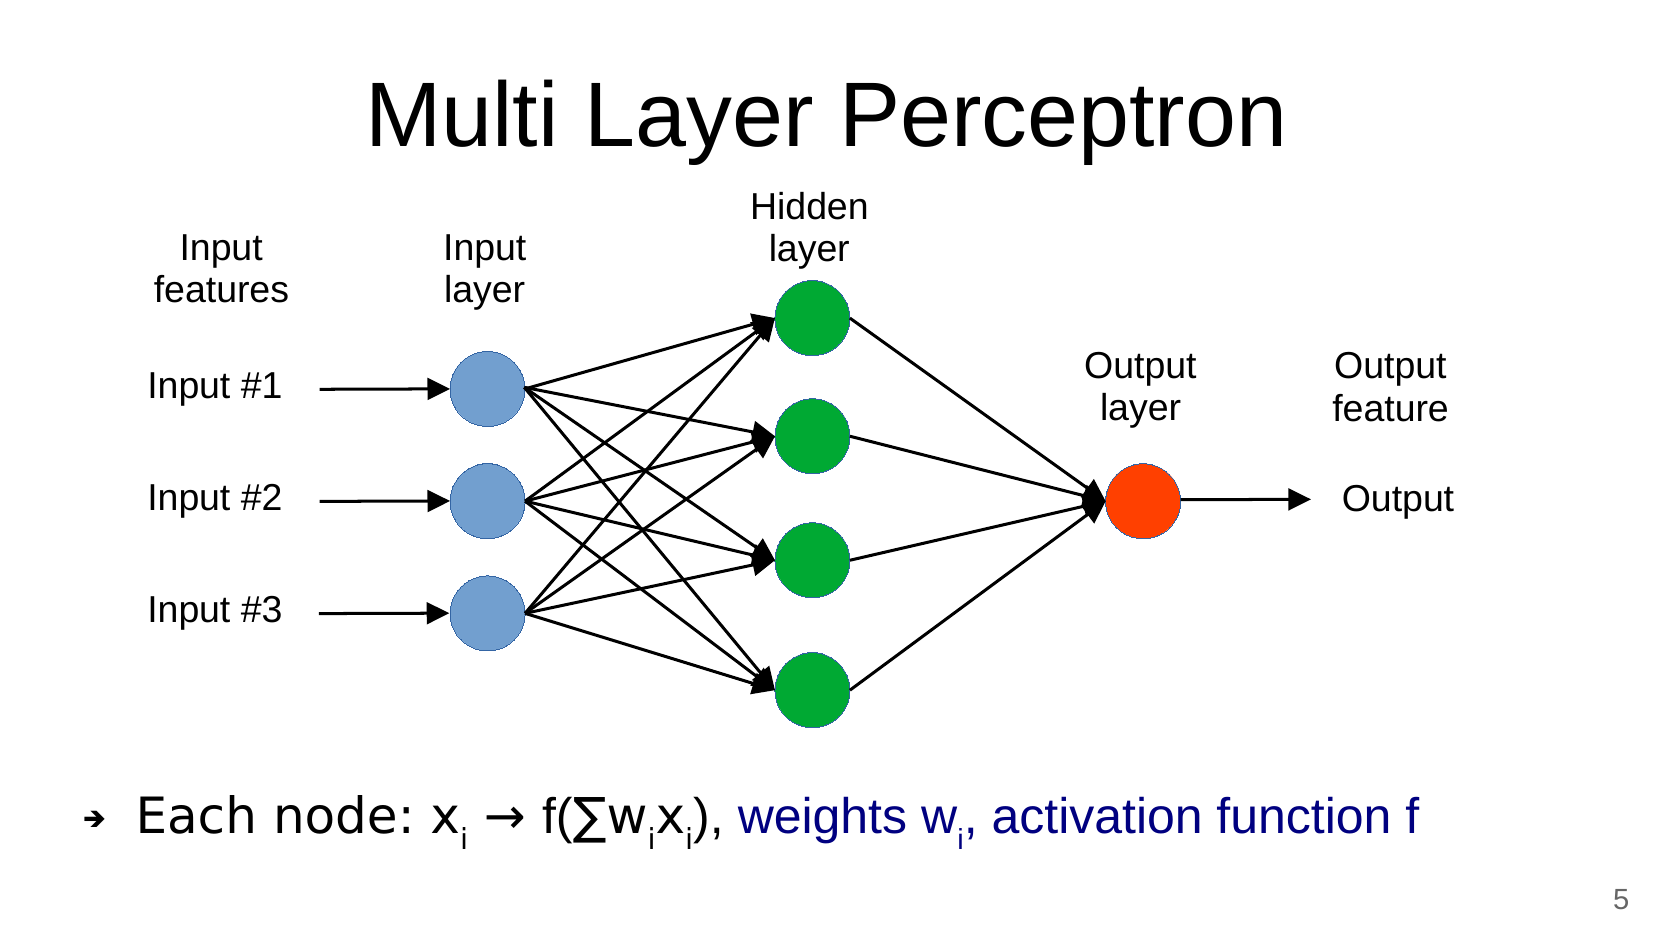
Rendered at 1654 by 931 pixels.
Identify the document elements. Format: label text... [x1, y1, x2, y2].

title Multi Layer Perceptron [82, 37, 1571, 193]
text_box Input #2 [132, 469, 298, 527]
text_box [774, 652, 850, 728]
text_box Input #3 [132, 581, 298, 639]
text_box [450, 351, 525, 427]
text_box Input #1 [132, 357, 298, 414]
text_box [775, 398, 850, 474]
text_box [1105, 463, 1181, 539]
text_box Output feature [1317, 337, 1464, 437]
text_box Hidden layer [735, 177, 884, 277]
text_box [774, 522, 850, 598]
text_box [450, 463, 525, 539]
text_box Input features [138, 219, 304, 318]
text_box [774, 280, 850, 356]
text_box Output layer [1069, 337, 1212, 437]
list Each node: xi → f(∑wixi), weights wi, activation function f [82, 787, 1571, 870]
text_box Input layer [428, 219, 542, 318]
text_box Output [1327, 469, 1470, 527]
text_box [450, 575, 525, 651]
